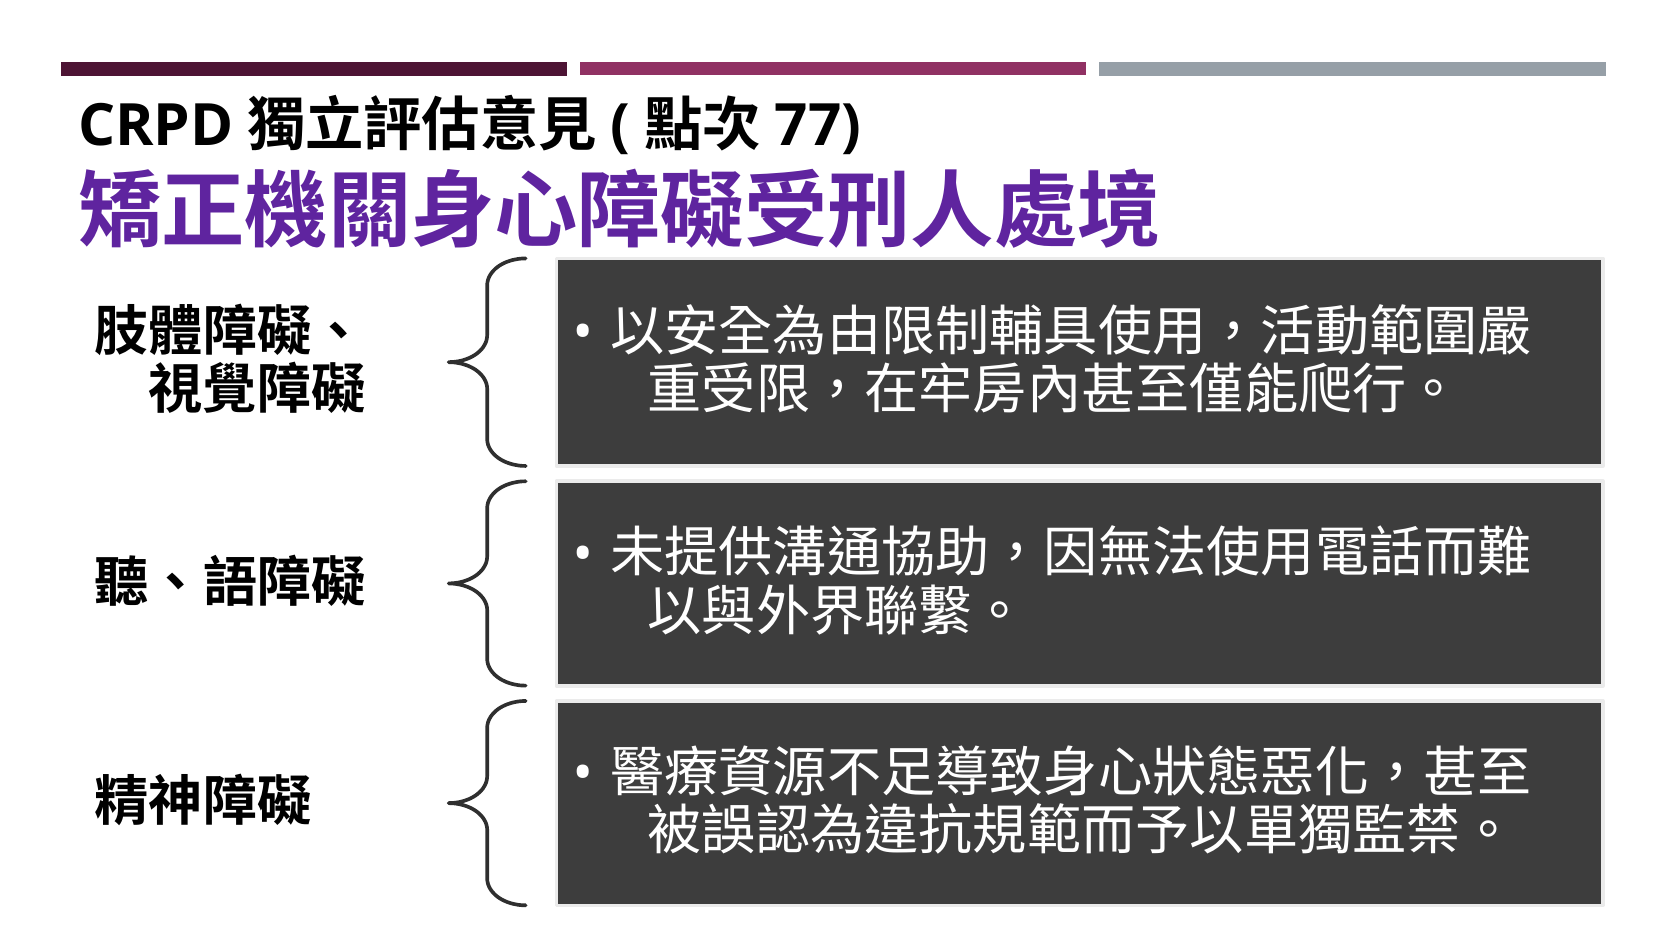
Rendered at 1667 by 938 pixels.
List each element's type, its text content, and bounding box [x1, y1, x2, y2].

text_box 聽、語障礙 [64, 527, 449, 639]
text_box 醫療資源不足導致身心狀態惡化，甚至被誤認為違抗規範而予以單獨監禁。 [556, 700, 1603, 906]
text_box 以安全為由限制輔具使用，活動範圍嚴重受限，在牢房內甚至僅能爬行。 [556, 258, 1603, 467]
text_box 精神障礙 [64, 747, 449, 859]
text_box 肢體障礙、視覺障礙 [64, 264, 449, 460]
text_box CRPD獨立評估意見(點次77) 矯正機關身心障礙受刑人處境 [63, 78, 1604, 266]
text_box 未提供溝通協助，因無法使用電話而難以與外界聯繫。 [556, 481, 1603, 686]
